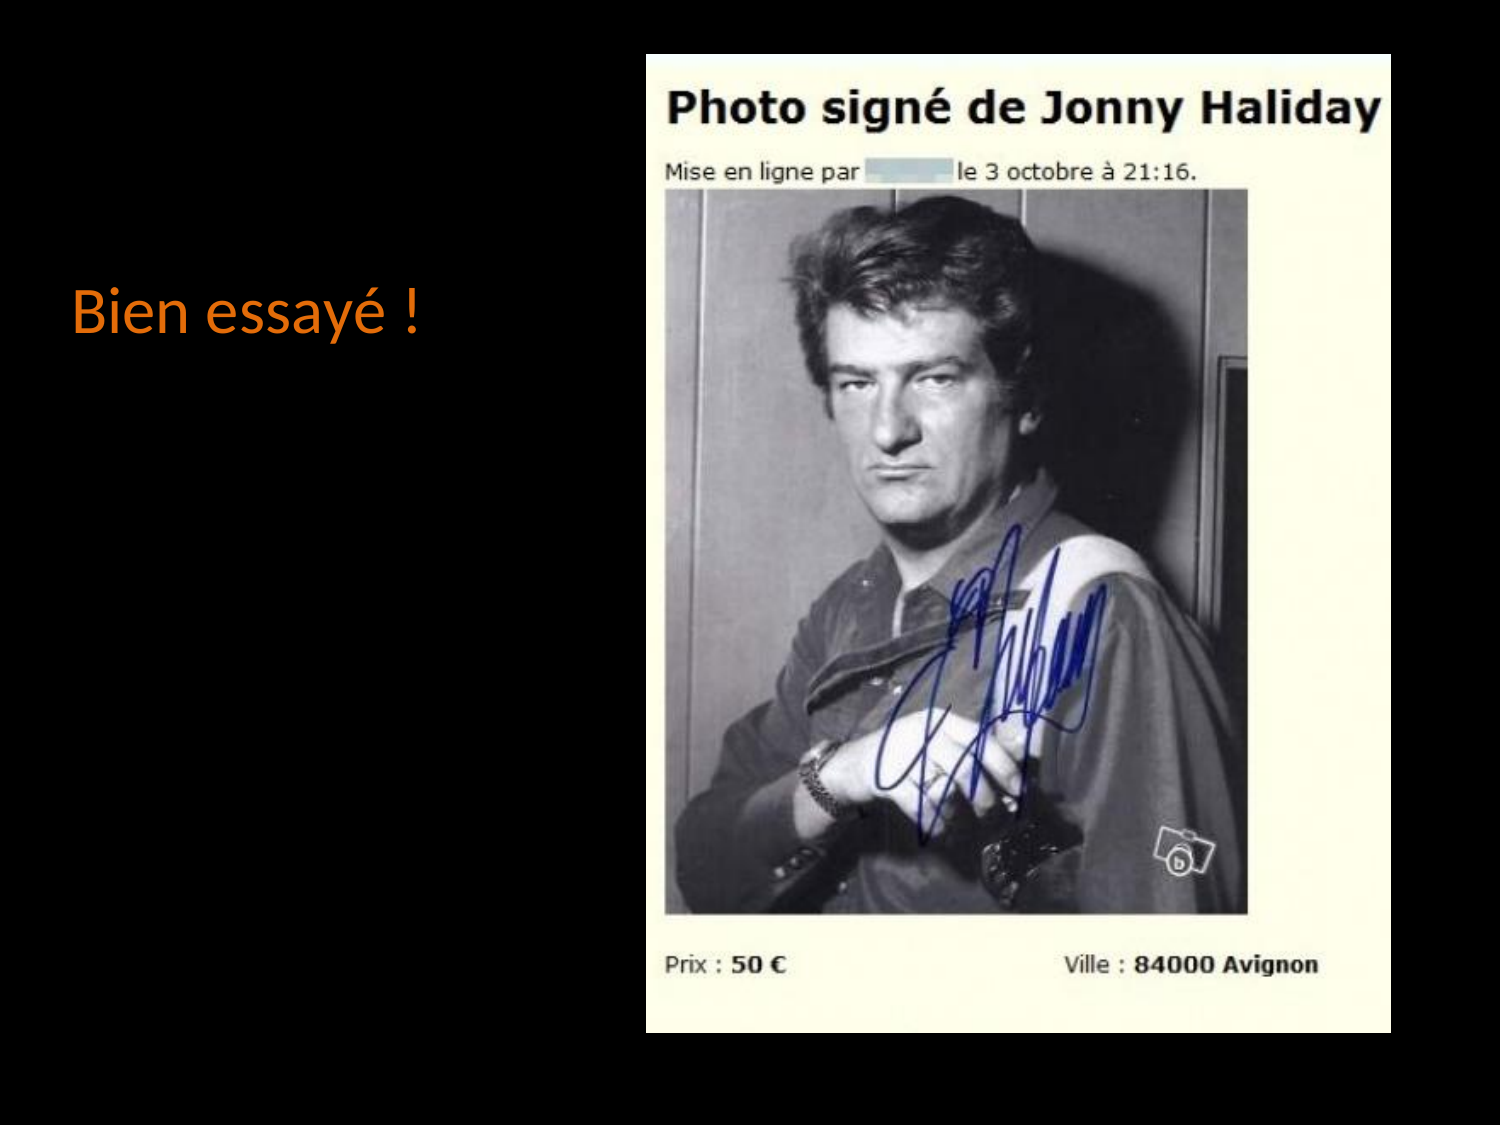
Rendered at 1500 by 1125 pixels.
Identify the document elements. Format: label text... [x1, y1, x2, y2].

picture [646, 54, 1391, 1033]
list Bien essayé ! [56, 259, 546, 990]
